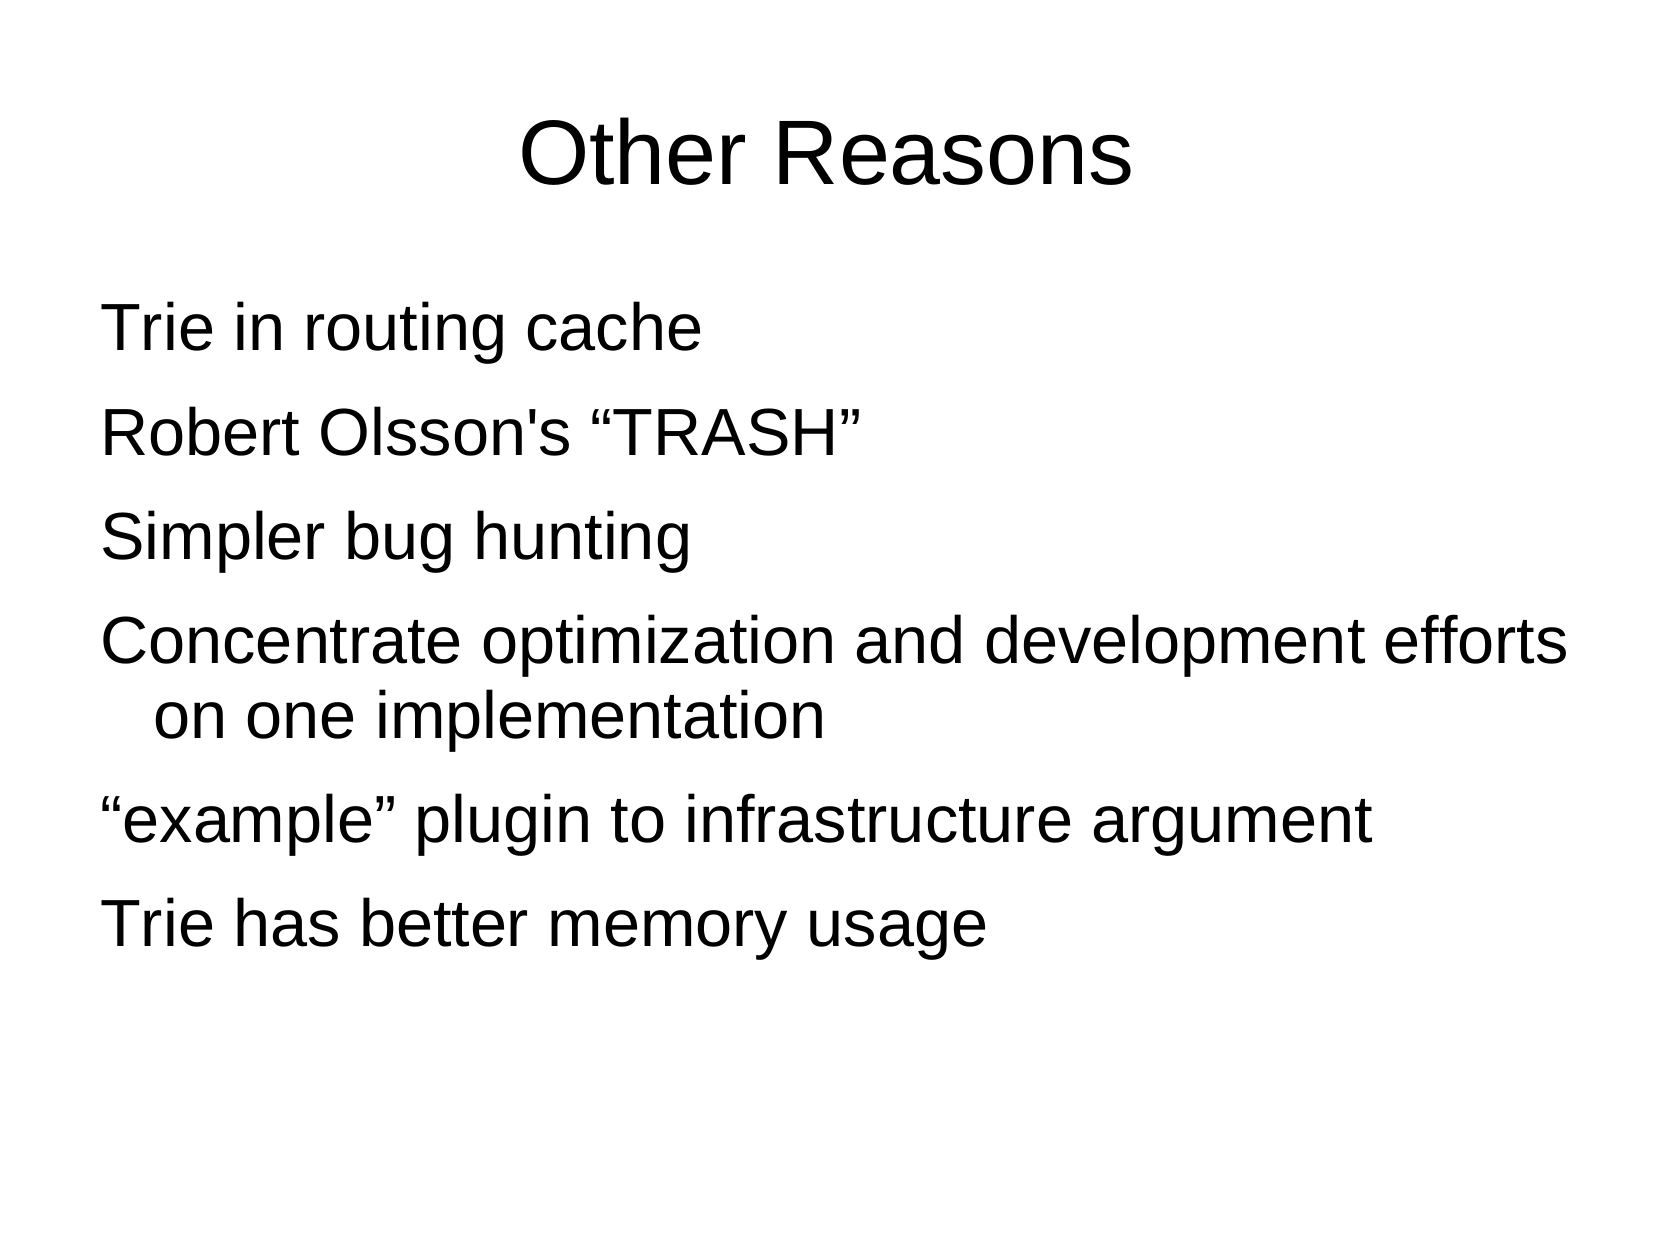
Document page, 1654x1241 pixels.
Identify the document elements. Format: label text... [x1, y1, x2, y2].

title Other Reasons [82, 49, 1571, 257]
list Trie in routing cache Robert Olsson's “TRASH” Simpler bug hunting Concentrate optimization and development efforts on one implementation “example” plugin to infrastructure argument Trie has better memory usage [82, 290, 1571, 1109]
